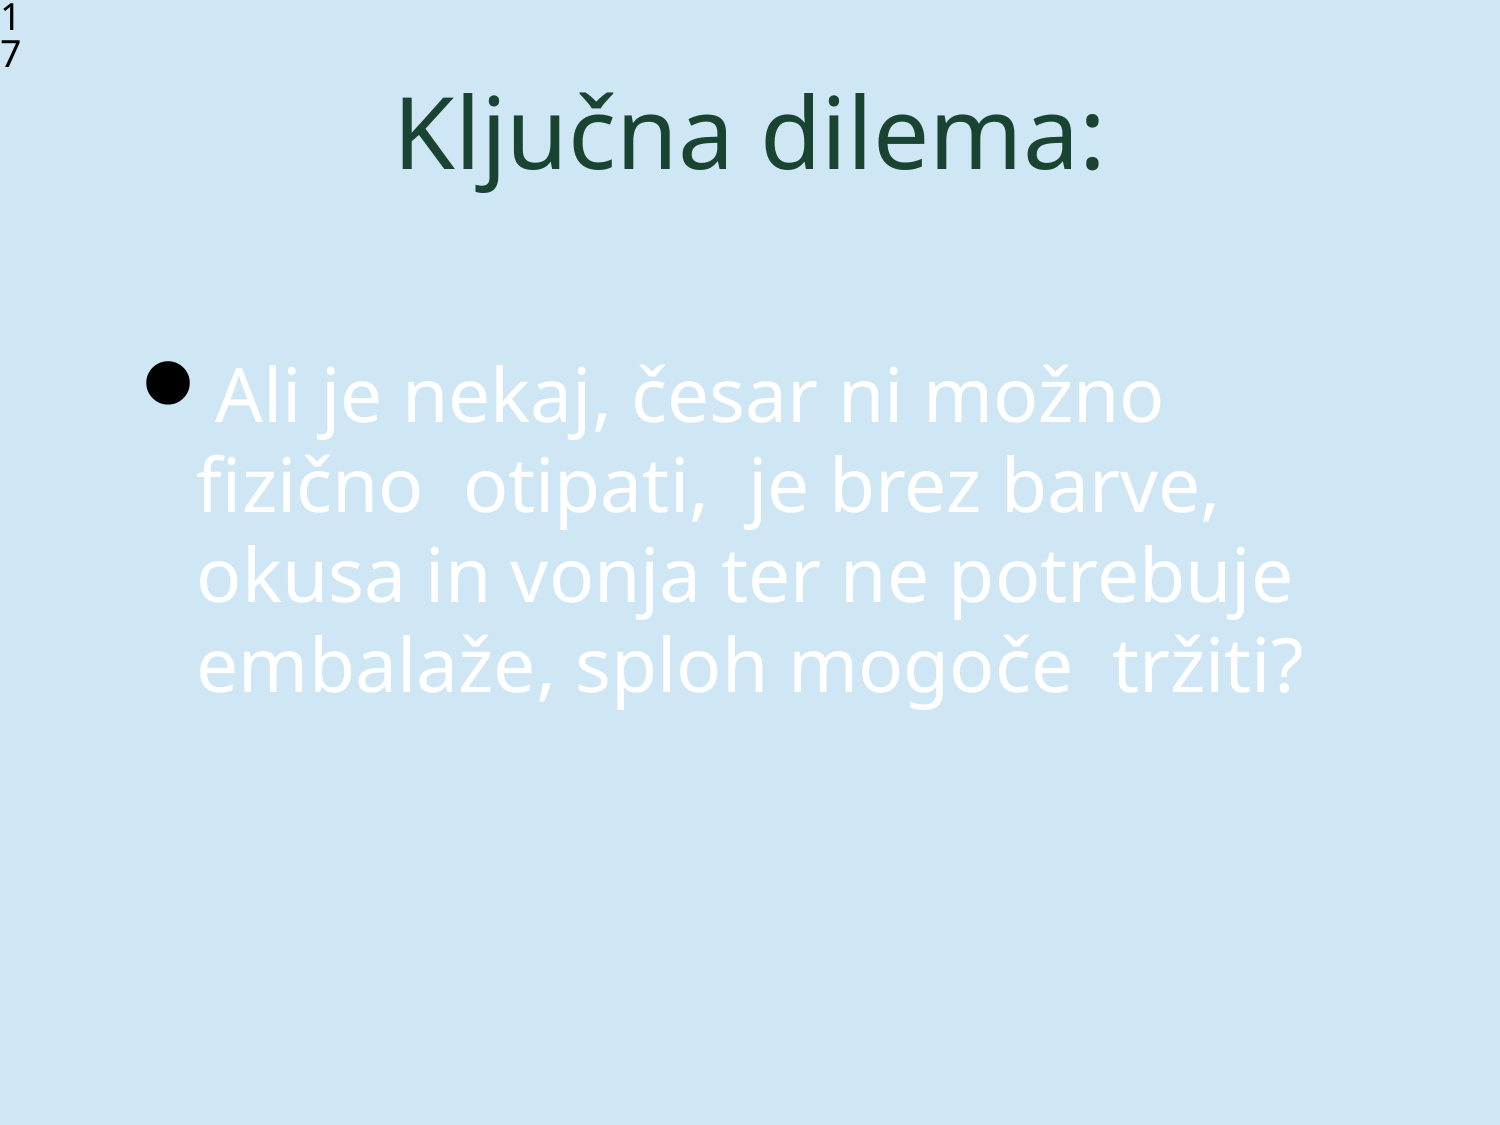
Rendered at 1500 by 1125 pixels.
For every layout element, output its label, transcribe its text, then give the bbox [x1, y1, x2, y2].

title Ključna dilema: [125, 12, 1375, 246]
list Ali je nekaj, česar ni možno fizično otipati, je brez barve, okusa in vonja ter ne potrebuje embalaže, sploh mogoče tržiti? [125, 339, 1375, 1026]
